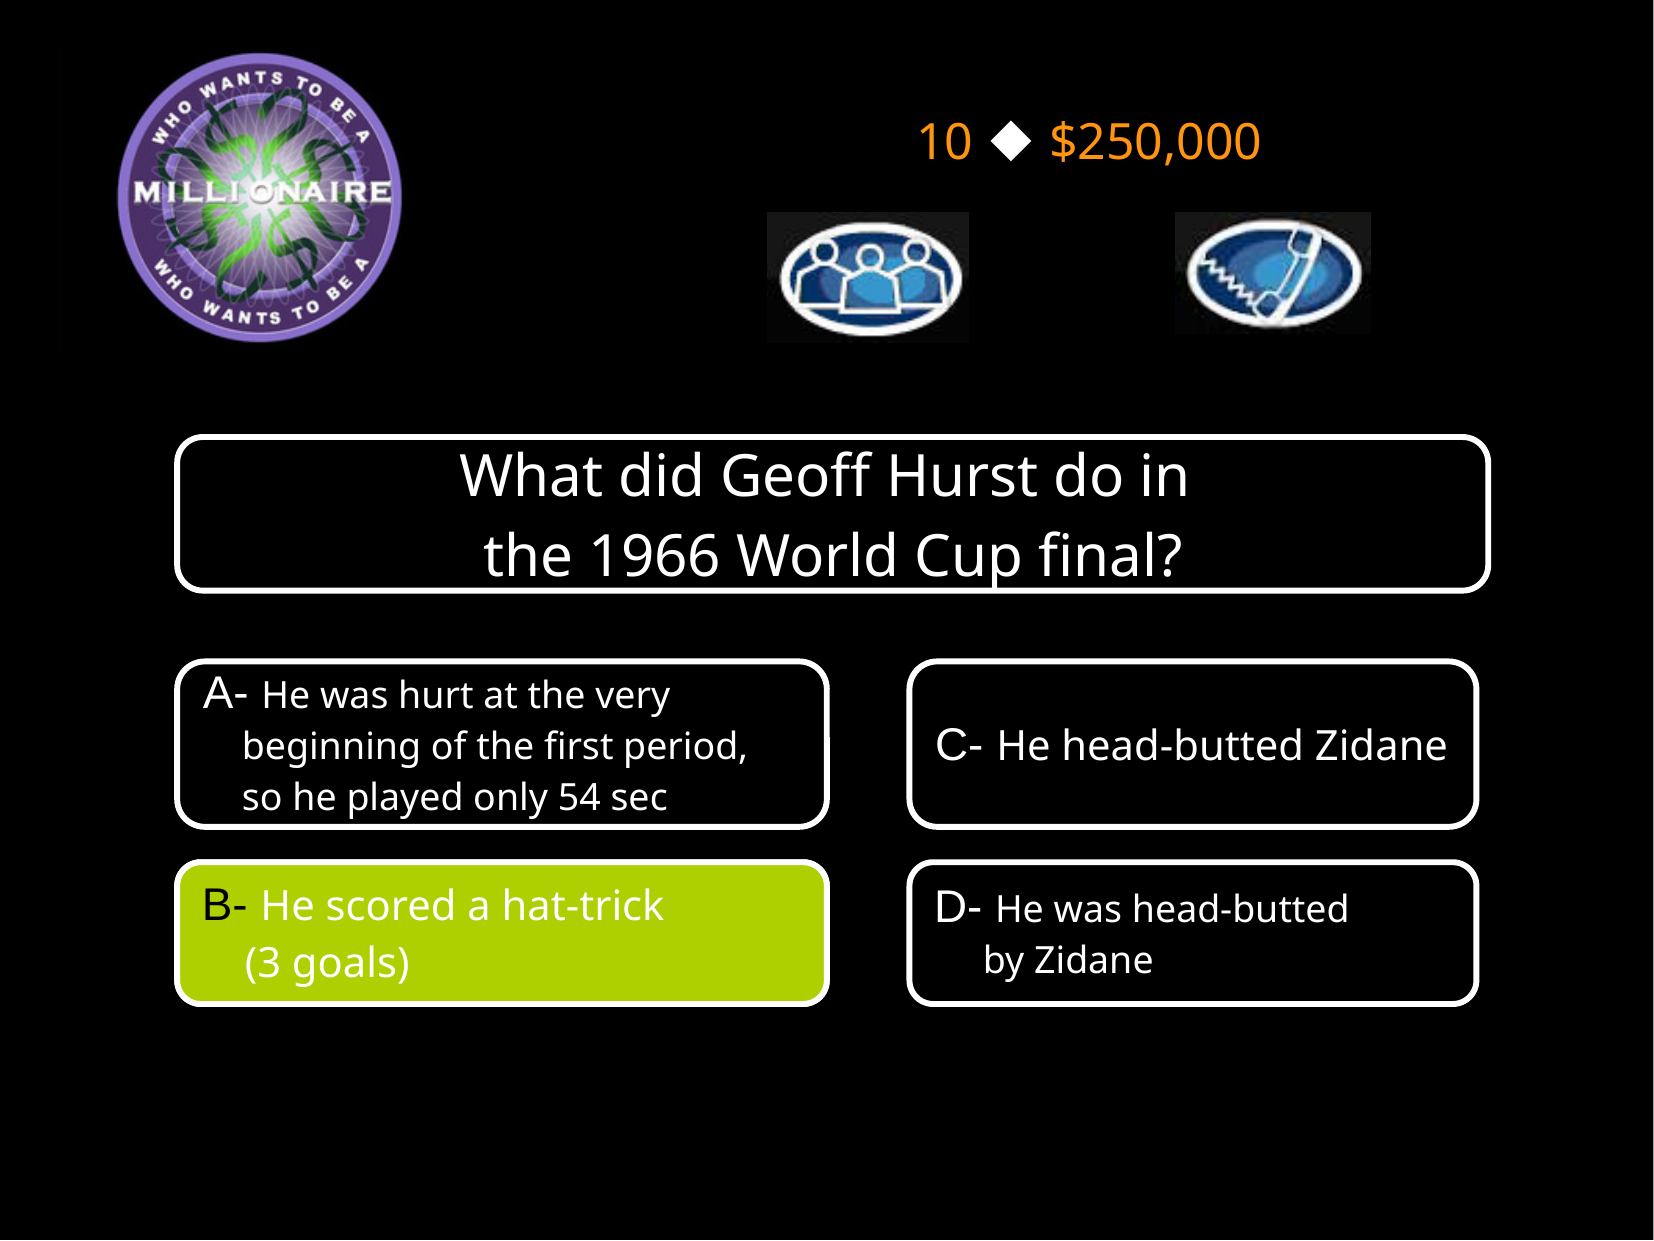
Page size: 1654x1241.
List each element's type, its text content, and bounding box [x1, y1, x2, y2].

picture [1175, 212, 1371, 334]
text_box 10  $250,000 [774, 106, 1458, 213]
picture [767, 212, 969, 343]
picture [59, 41, 477, 355]
text_box C- He head-butted Zidane [909, 661, 1477, 827]
text_box What did Geoff Hurst do in the 1966 World Cup final? [177, 437, 1489, 591]
text_box D- He was head-butted by Zidane [909, 862, 1477, 1004]
text_box A- He was hurt at the very beginning of the first period, so he played only 54 seconds. [177, 661, 827, 827]
text_box B- He scored a hat-trick (3 goals) [177, 862, 827, 1004]
